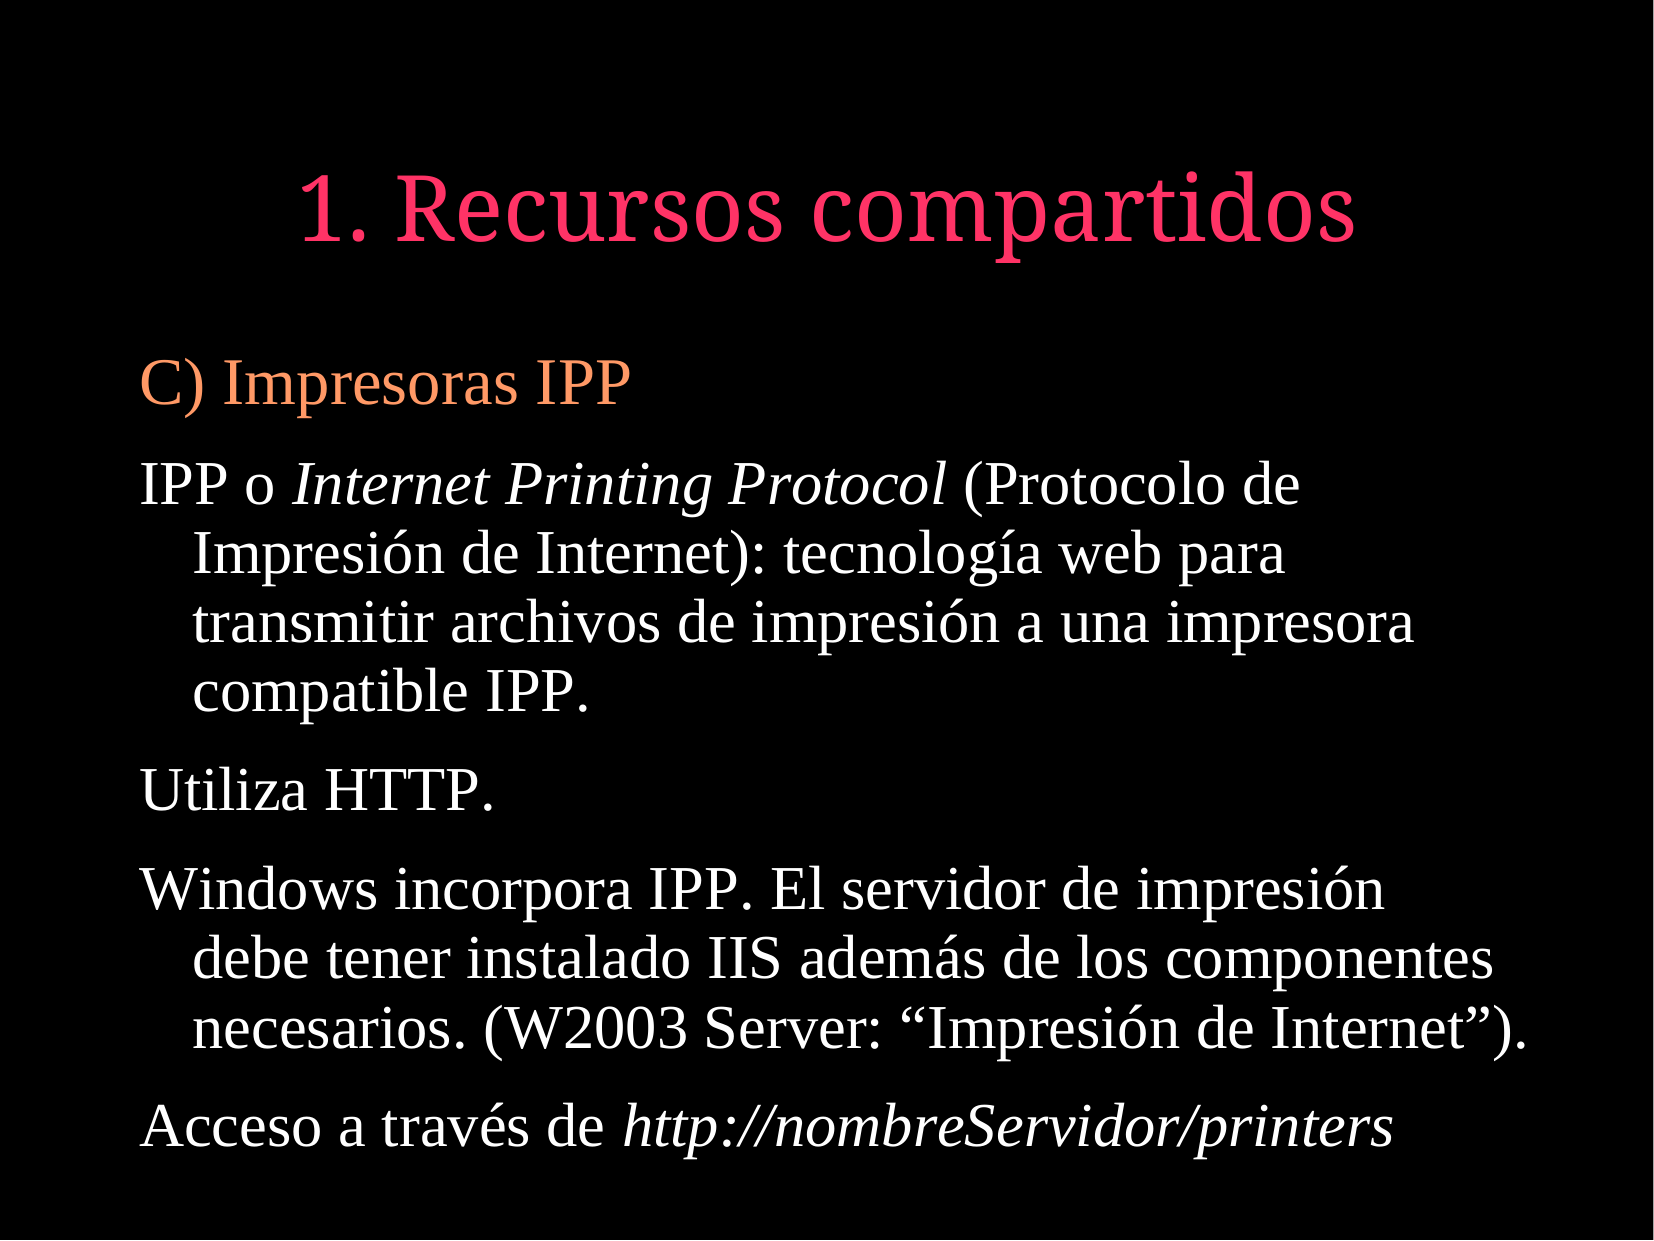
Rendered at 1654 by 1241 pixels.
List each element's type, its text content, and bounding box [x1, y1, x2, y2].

title 1. Recursos compartidos [121, 102, 1534, 311]
list C) Impresoras IPP IPP o Internet Printing Protocol (Protocolo de Impresión de Internet): tecnología web para transmitir archivos de impresión a una impresora compatible IPP. Utiliza HTTP. Windows incorpora IPP. El servidor de impresión debe tener instalado IIS además de los componentes necesarios. (W2003 Server: “Impresión de Internet”). Acceso a través de http://nombreServidor/printers [121, 344, 1534, 1167]
